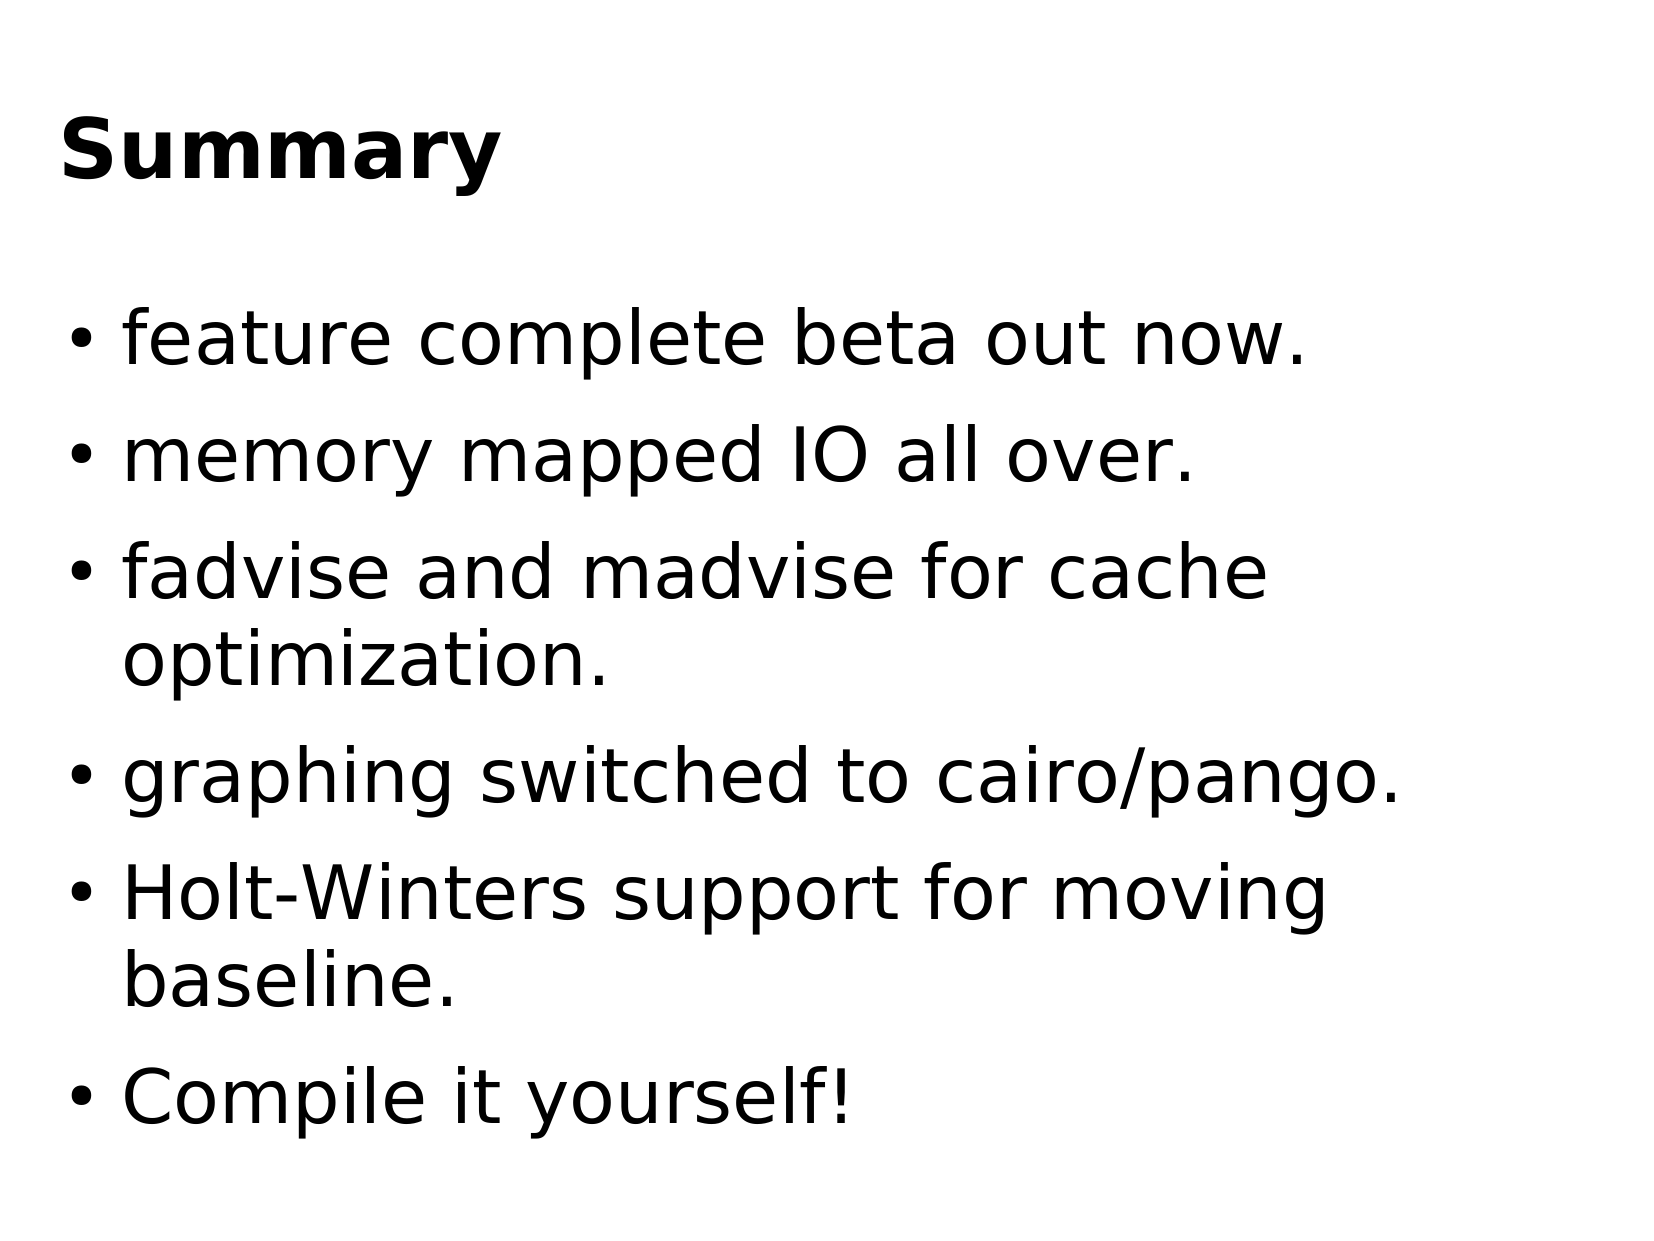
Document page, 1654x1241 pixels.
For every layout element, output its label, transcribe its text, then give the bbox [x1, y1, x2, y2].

list feature complete beta out now. memory mapped IO all over. fadvise and madvise for cache optimization. graphing switched to cairo/pango. Holt-Winters support for moving baseline. Compile it yourself! [50, 295, 1571, 1142]
title Summary [59, 75, 1607, 225]
